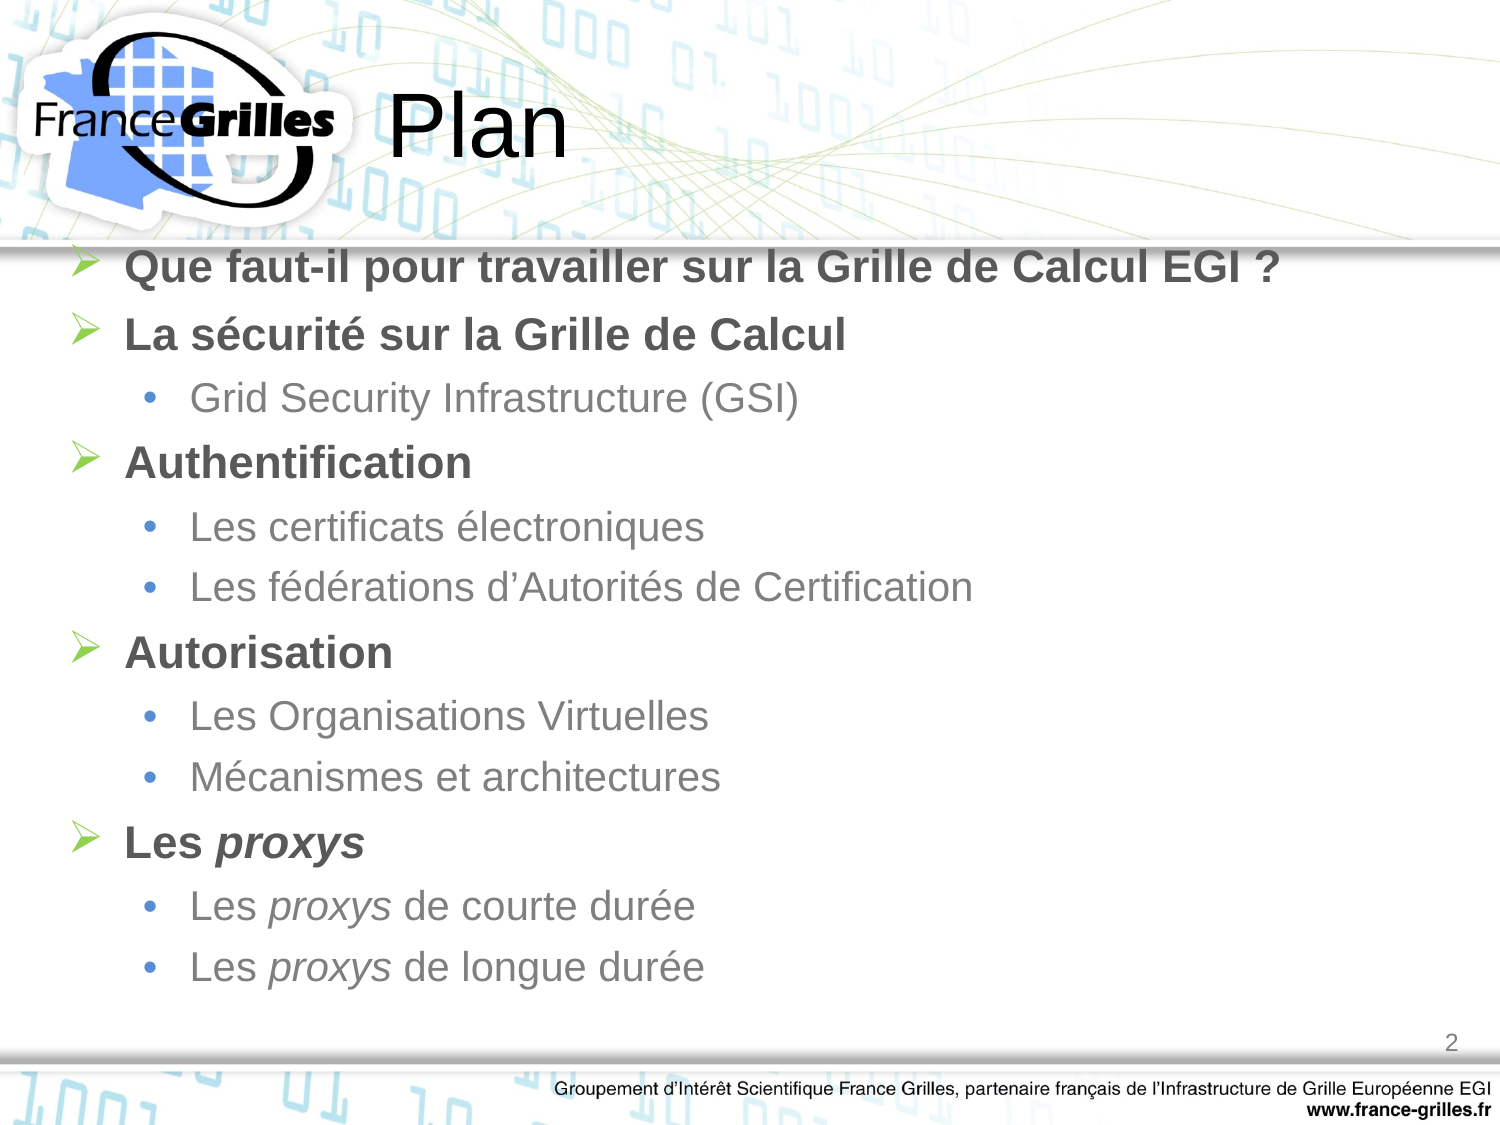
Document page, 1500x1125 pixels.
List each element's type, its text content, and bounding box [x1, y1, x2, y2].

picture [0, 0, 1500, 1125]
list Que faut-il pour travailler sur la Grille de Calcul EGI ? La sécurité sur la Grille de Calcul Grid Security Infrastructure (GSI) Authentification Les certificats électroniques Les fédérations d’Autorités de Certification Autorisation Les Organisations Virtuelles Mécanismes et architectures Les proxys Les proxys de courte durée Les proxys de longue durée [53, 232, 1459, 1079]
title Plan [372, 0, 1459, 232]
